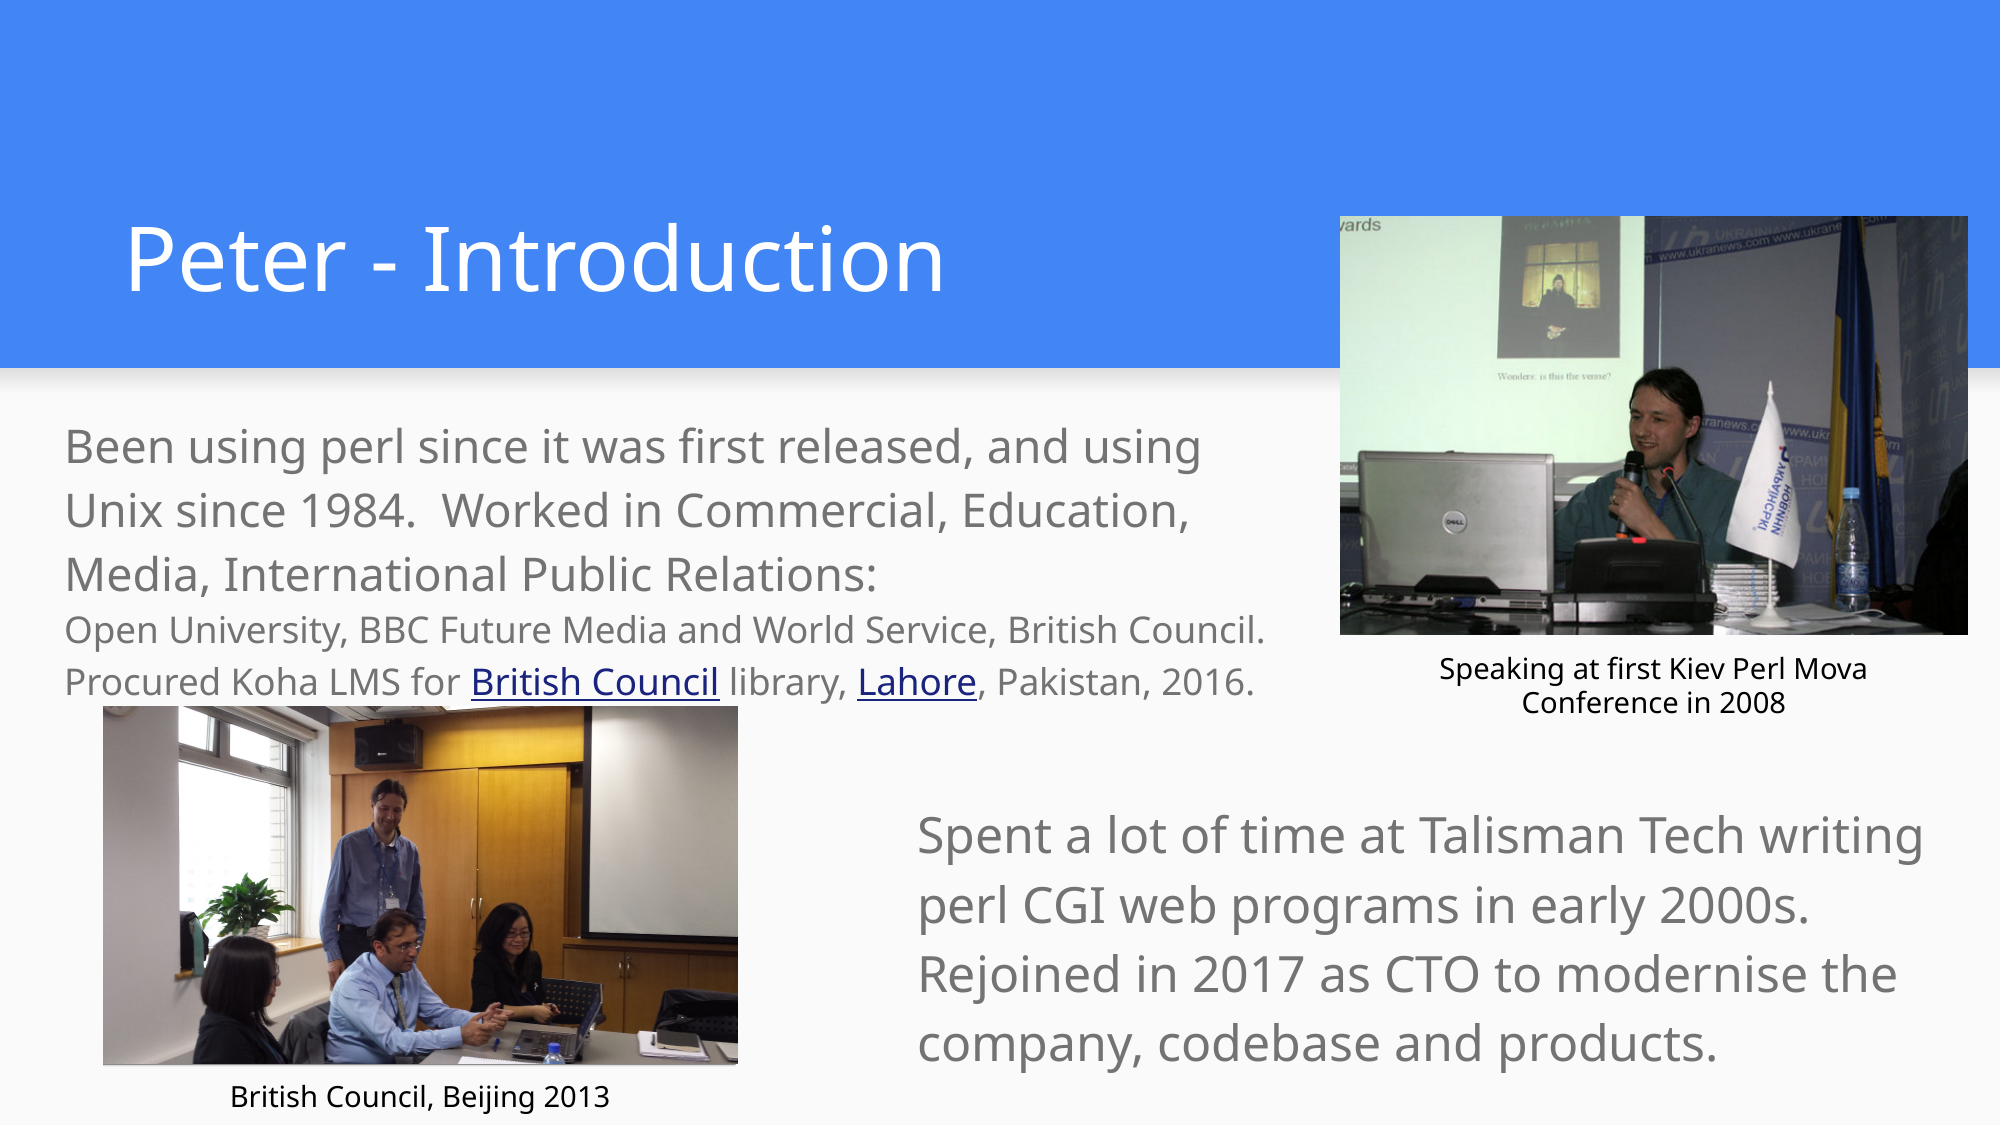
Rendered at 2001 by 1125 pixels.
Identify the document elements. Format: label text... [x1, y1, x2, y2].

text_box Spent a lot of time at Talisman Tech writing perl CGI web programs in early 2000s. Rejoined in 2017 as CTO to modernise the company, codebase and products. [902, 780, 1942, 1105]
picture [103, 706, 738, 1064]
list Been using perl since it was first released, and using Unix since 1984. Worked in Commercial, Education, Media, International Public Relations: Open University, BBC Future Media and World Service, British Council. Procured Koha LMS for British Council library, Lahore, Pakistan, 2016. [44, 388, 1321, 807]
text_box British Council, Beijing 2013 [172, 1063, 668, 1105]
title Peter - Introduction [103, 161, 1902, 330]
text_box Speaking at first Kiev Perl Mova Conference in 2008 [1406, 635, 1902, 725]
picture [1340, 216, 1968, 635]
